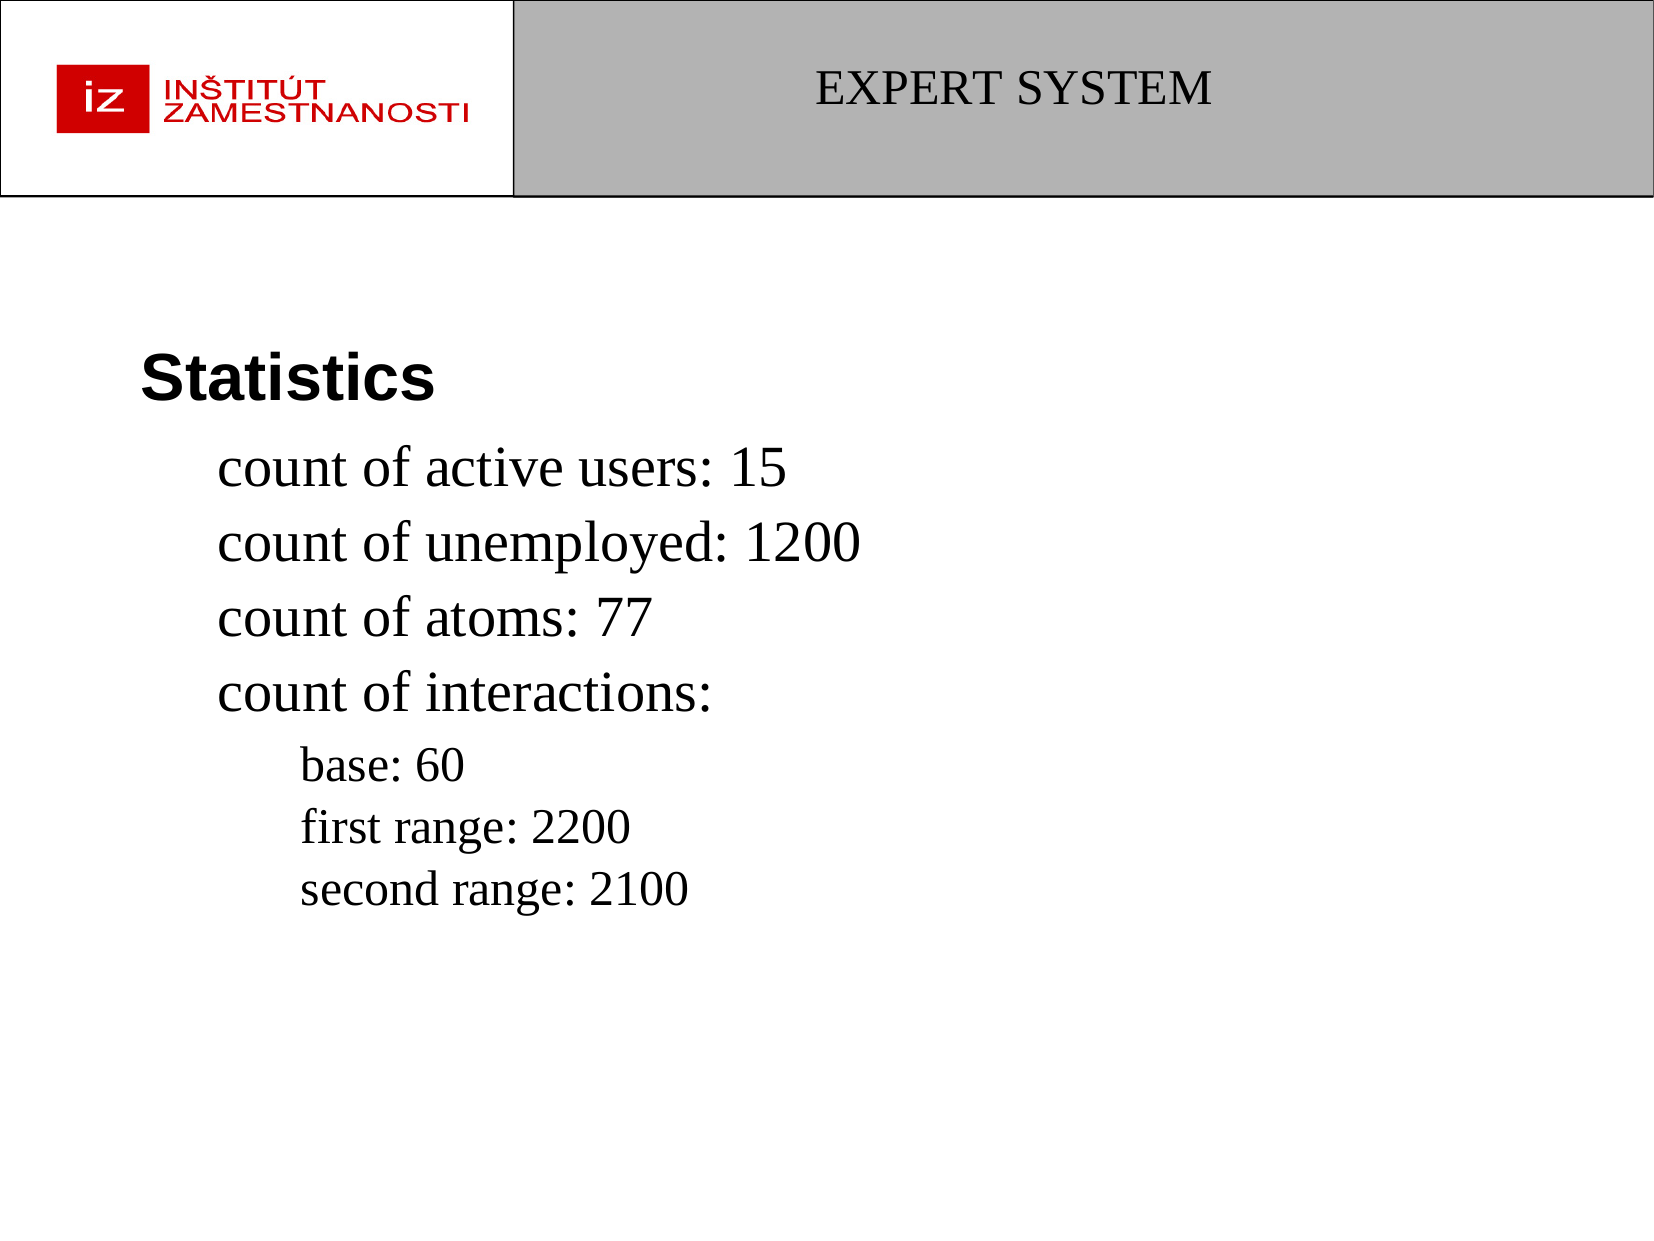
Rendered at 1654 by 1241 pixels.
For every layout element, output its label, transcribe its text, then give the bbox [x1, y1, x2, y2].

list Statistics count of active users: 15 count of unemployed: 1200 count of atoms: 77 count of interactions: base: 60 first range: 2200 second range: 2100 [123, 340, 1536, 1123]
text_box [0, 0, 1654, 197]
text_box EXPERT SYSTEM [800, 59, 1329, 130]
picture [5, 5, 513, 190]
